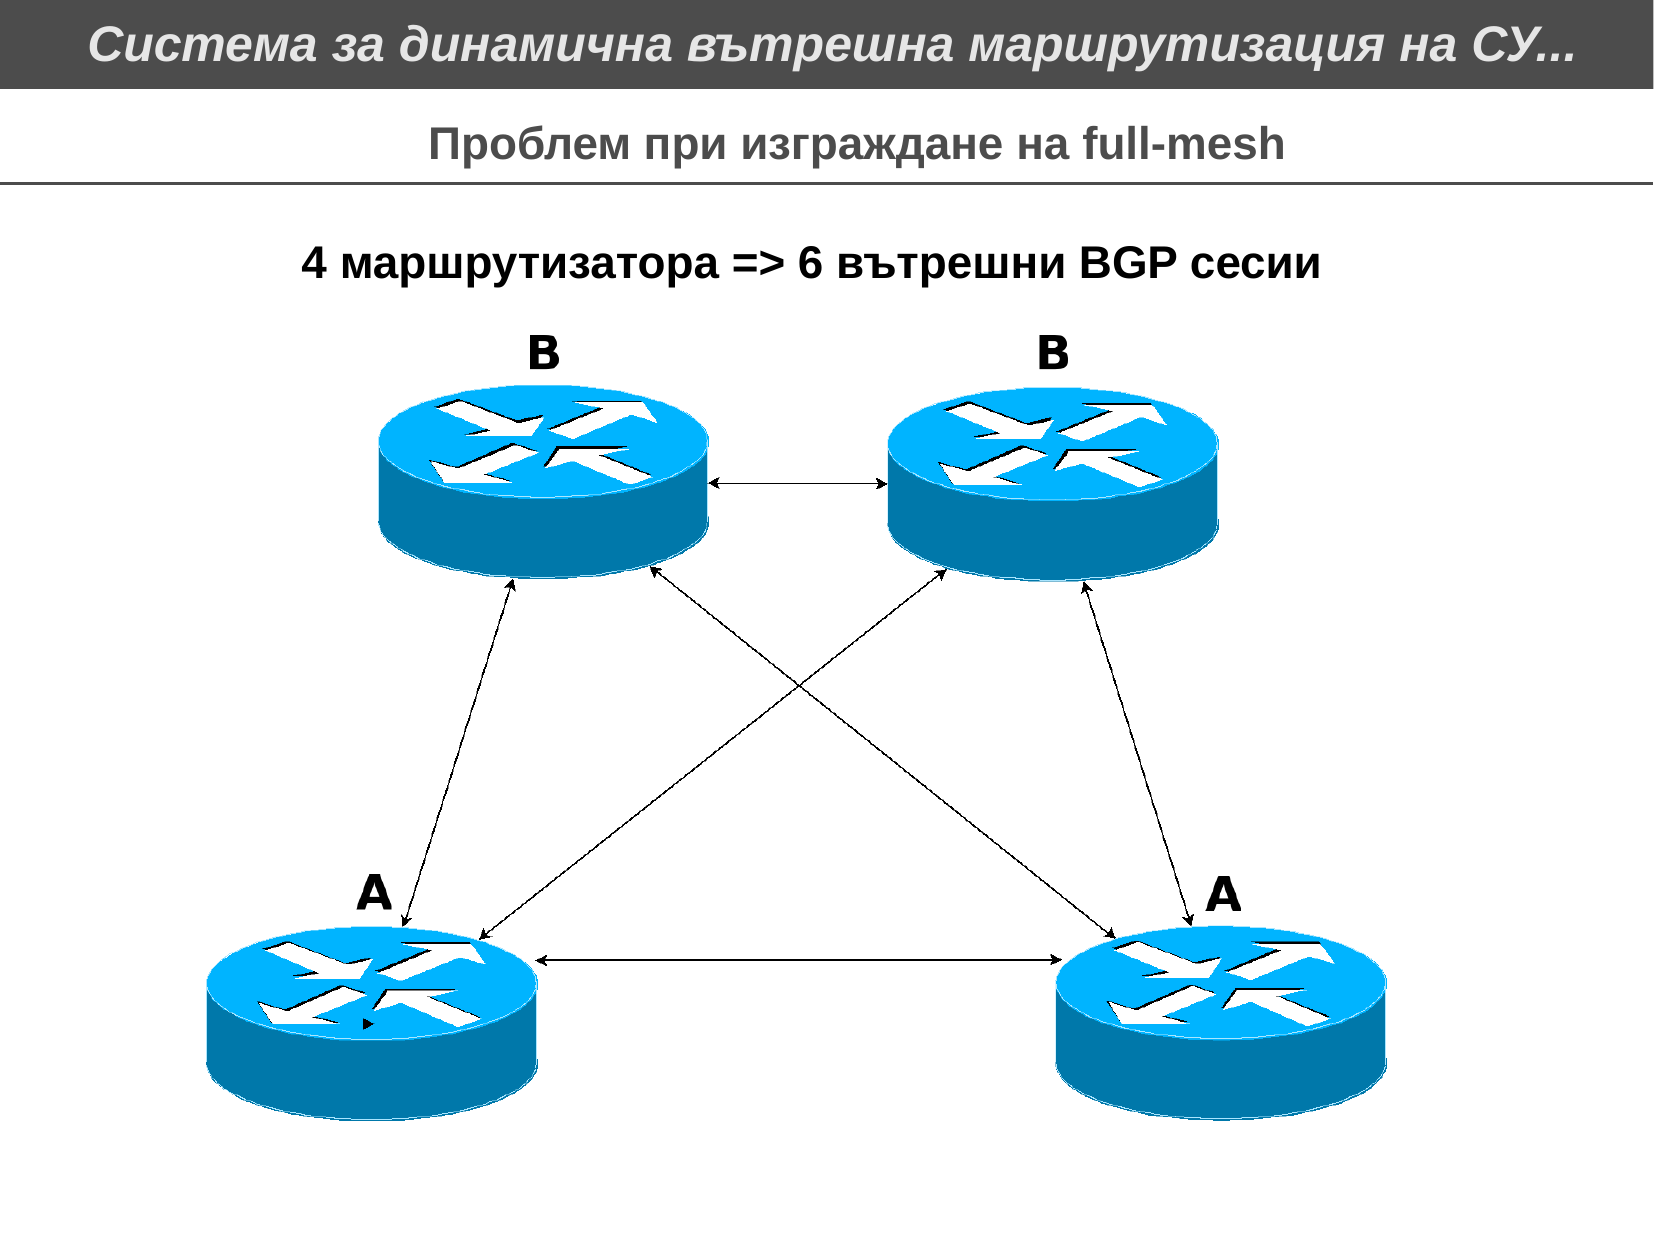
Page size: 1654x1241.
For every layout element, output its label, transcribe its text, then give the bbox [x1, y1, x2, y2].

text_box 4 маршрутизатора => 6 вътрешни BGP сесии [118, 229, 1506, 296]
text_box Проблем при изграждане на full-mesh [413, 111, 1298, 178]
picture [260, 987, 364, 1023]
picture [206, 325, 1388, 1123]
picture [1117, 942, 1219, 977]
picture [376, 990, 479, 1026]
picture [381, 943, 483, 980]
picture [1110, 986, 1213, 1023]
picture [1224, 989, 1326, 1025]
picture [266, 943, 370, 978]
text_box [0, 0, 1654, 89]
picture [364, 1020, 370, 1028]
picture [1229, 943, 1332, 979]
text_box Система за динамична вътрешна маршрутизация на СУ... [72, 9, 1593, 80]
